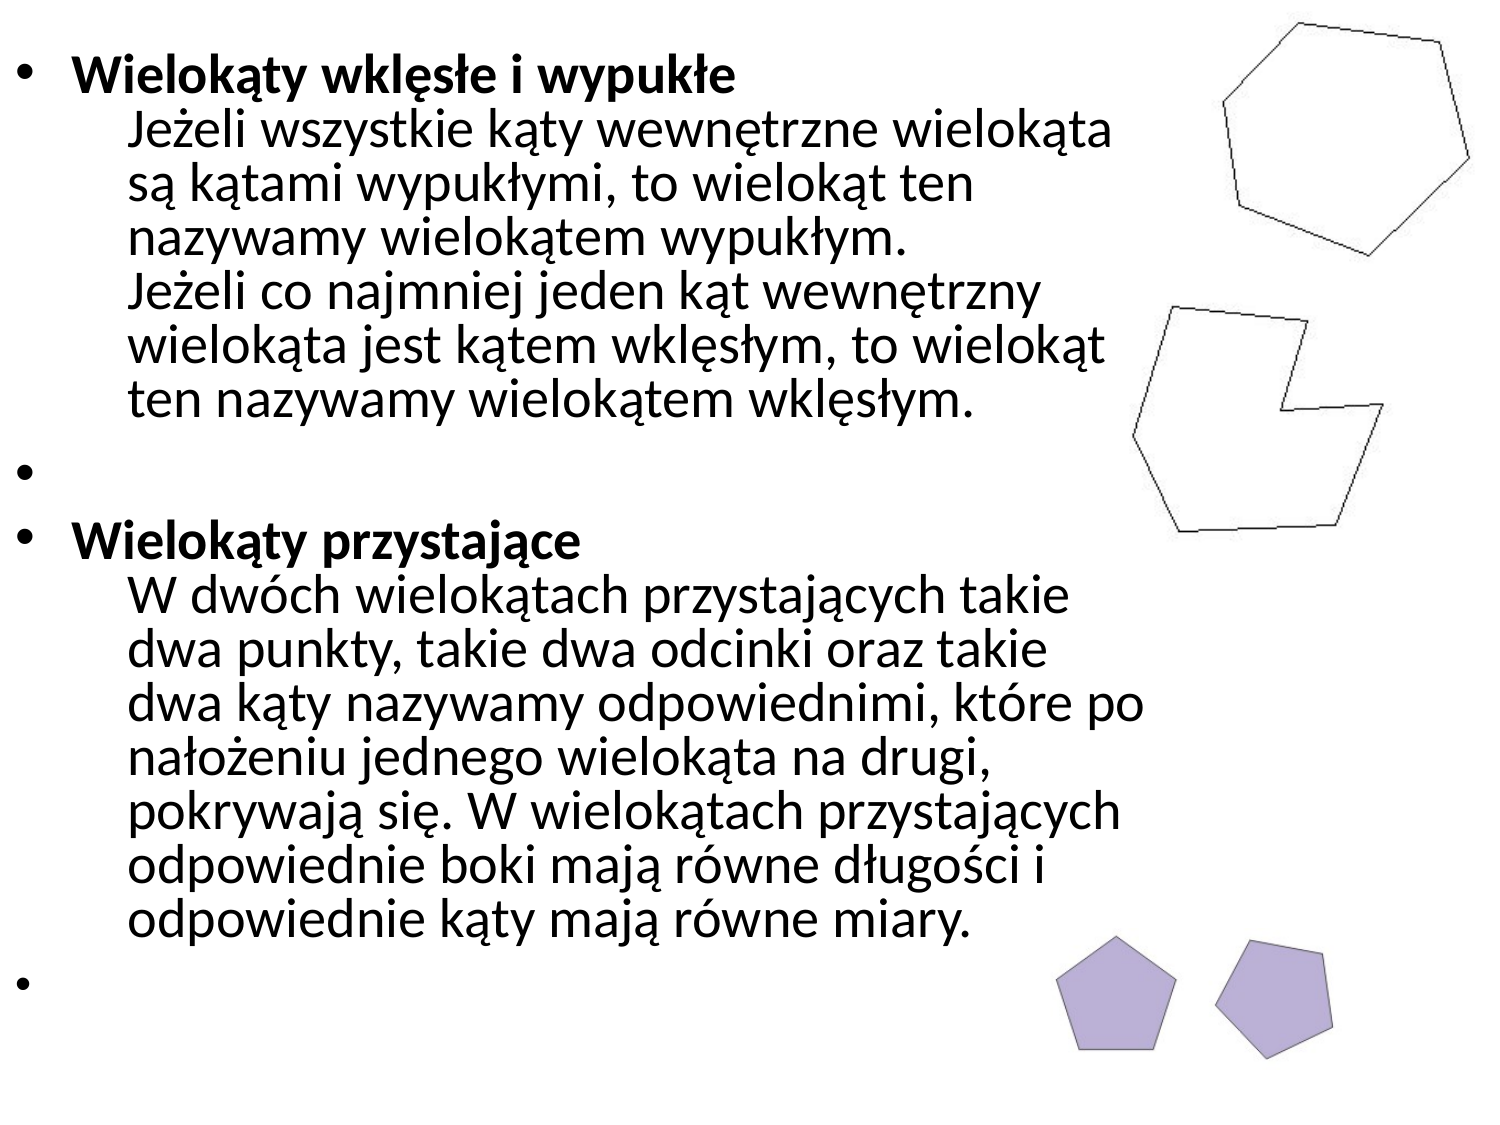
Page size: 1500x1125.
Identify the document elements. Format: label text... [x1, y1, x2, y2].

picture [1164, 0, 1500, 575]
list Wielokąty wklęsłe i wypukłe Jeżeli wszystkie kąty wewnętrzne wielokąta są kątami wypukłymi, to wielokąt ten nazywamy wielokątem wypukłym. Jeżeli co najmniej jeden kąt wewnętrzny wielokąta jest kątem wklęsłym, to wielokąt ten nazywamy wielokątem wklęsłym. Wielokąty przystające W dwóch wielokątach przystających takie dwa punkty, takie dwa odcinki oraz takie dwa kąty nazywamy odpowiednimi, które po nałożeniu jednego wielokąta na drugi, pokrywają się. W wielokątach przystających odpowiednie boki mają równe długości i odpowiednie kąty mają równe miary. [0, 42, 1164, 1083]
picture [1033, 928, 1354, 1070]
